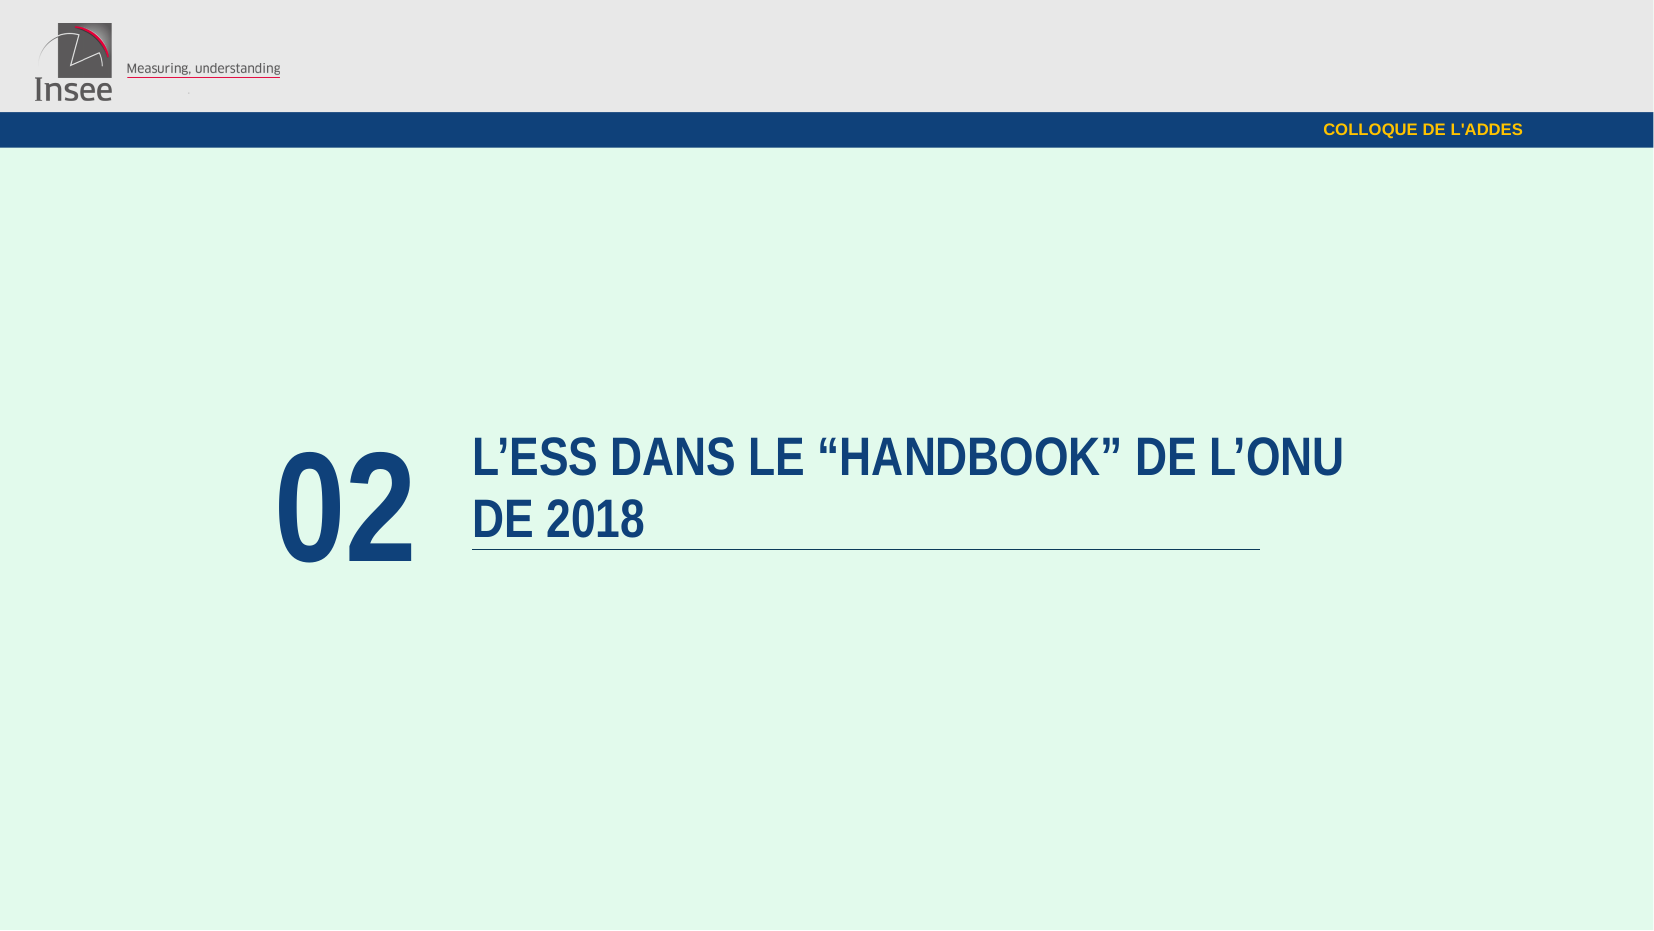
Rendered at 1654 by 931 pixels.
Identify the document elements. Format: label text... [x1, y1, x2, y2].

title L’ess dans le “handbook” de l’onu de 2018 [472, 401, 1359, 550]
text_box 02 [230, 389, 461, 621]
picture [35, 23, 280, 101]
